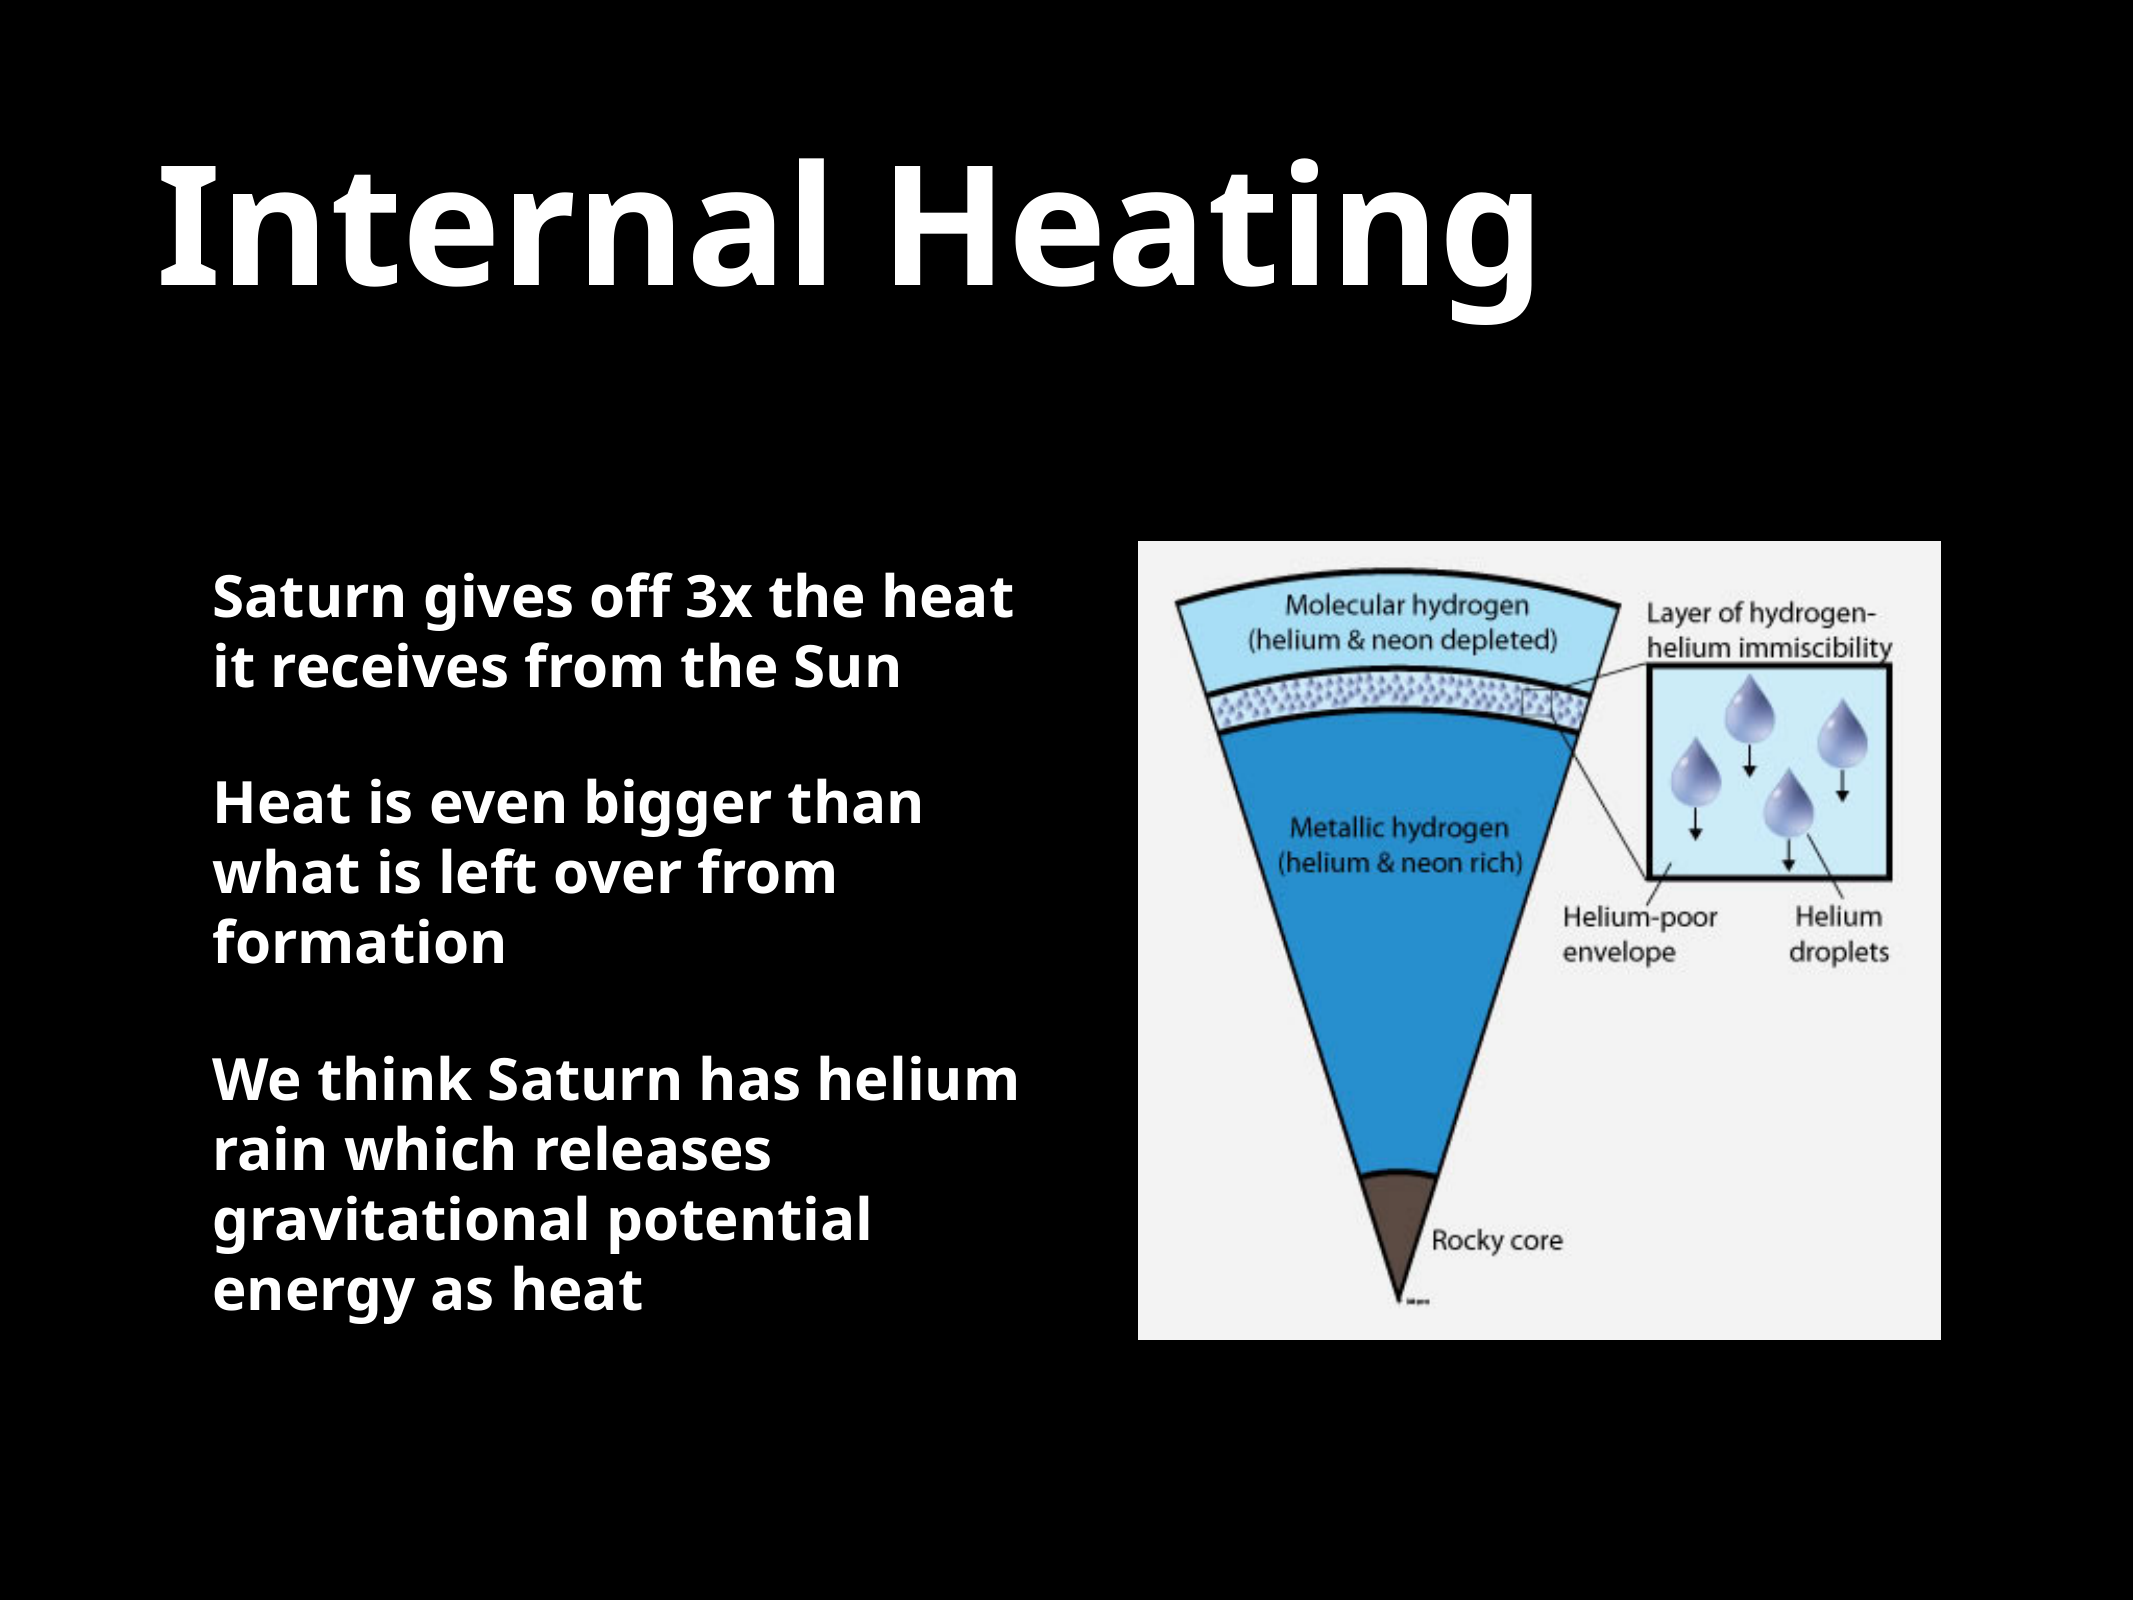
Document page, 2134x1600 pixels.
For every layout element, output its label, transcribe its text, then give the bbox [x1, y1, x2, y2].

picture [1138, 541, 1941, 1340]
title Internal Heating [156, 41, 1978, 396]
list Saturn gives off 3x the heat it receives from the Sun Heat is even bigger than what is left over from formation We think Saturn has helium rain which releases gravitational potential energy as heat [156, 425, 1032, 1457]
